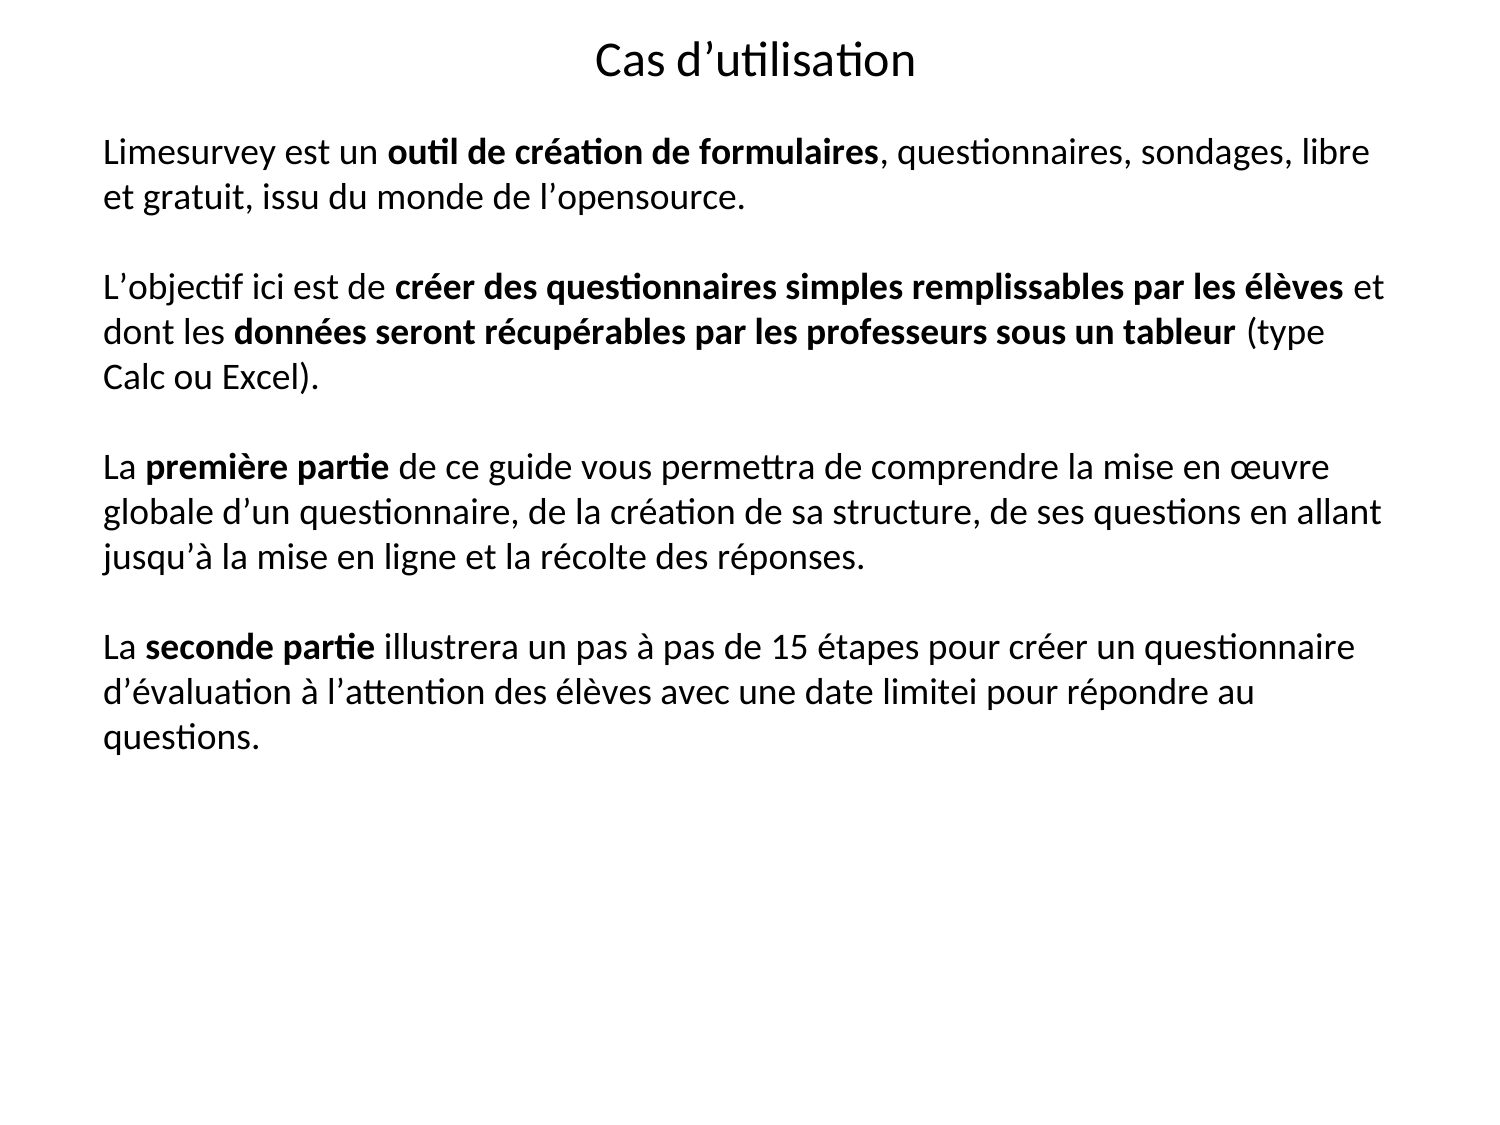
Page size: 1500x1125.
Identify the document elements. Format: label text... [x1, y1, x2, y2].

text_box Limesurvey est un outil de création de formulaires, questionnaires, sondages, libre et gratuit, issu du monde de l’opensource. L’objectif ici est de créer des questionnaires simples remplissables par les élèves et dont les données seront récupérables par les professeurs sous un tableur (type Calc ou Excel). La première partie de ce guide vous permettra de comprendre la mise en œuvre globale d’un questionnaire, de la création de sa structure, de ses questions en allant jusqu’à la mise en ligne et la récolte des réponses. La seconde partie illustrera un pas à pas de 15 étapes pour créer un questionnaire d’évaluation à l’attention des élèves avec une date limitei pour répondre au questions. [88, 119, 1400, 765]
text_box Cas d’utilisation [41, 18, 1471, 95]
